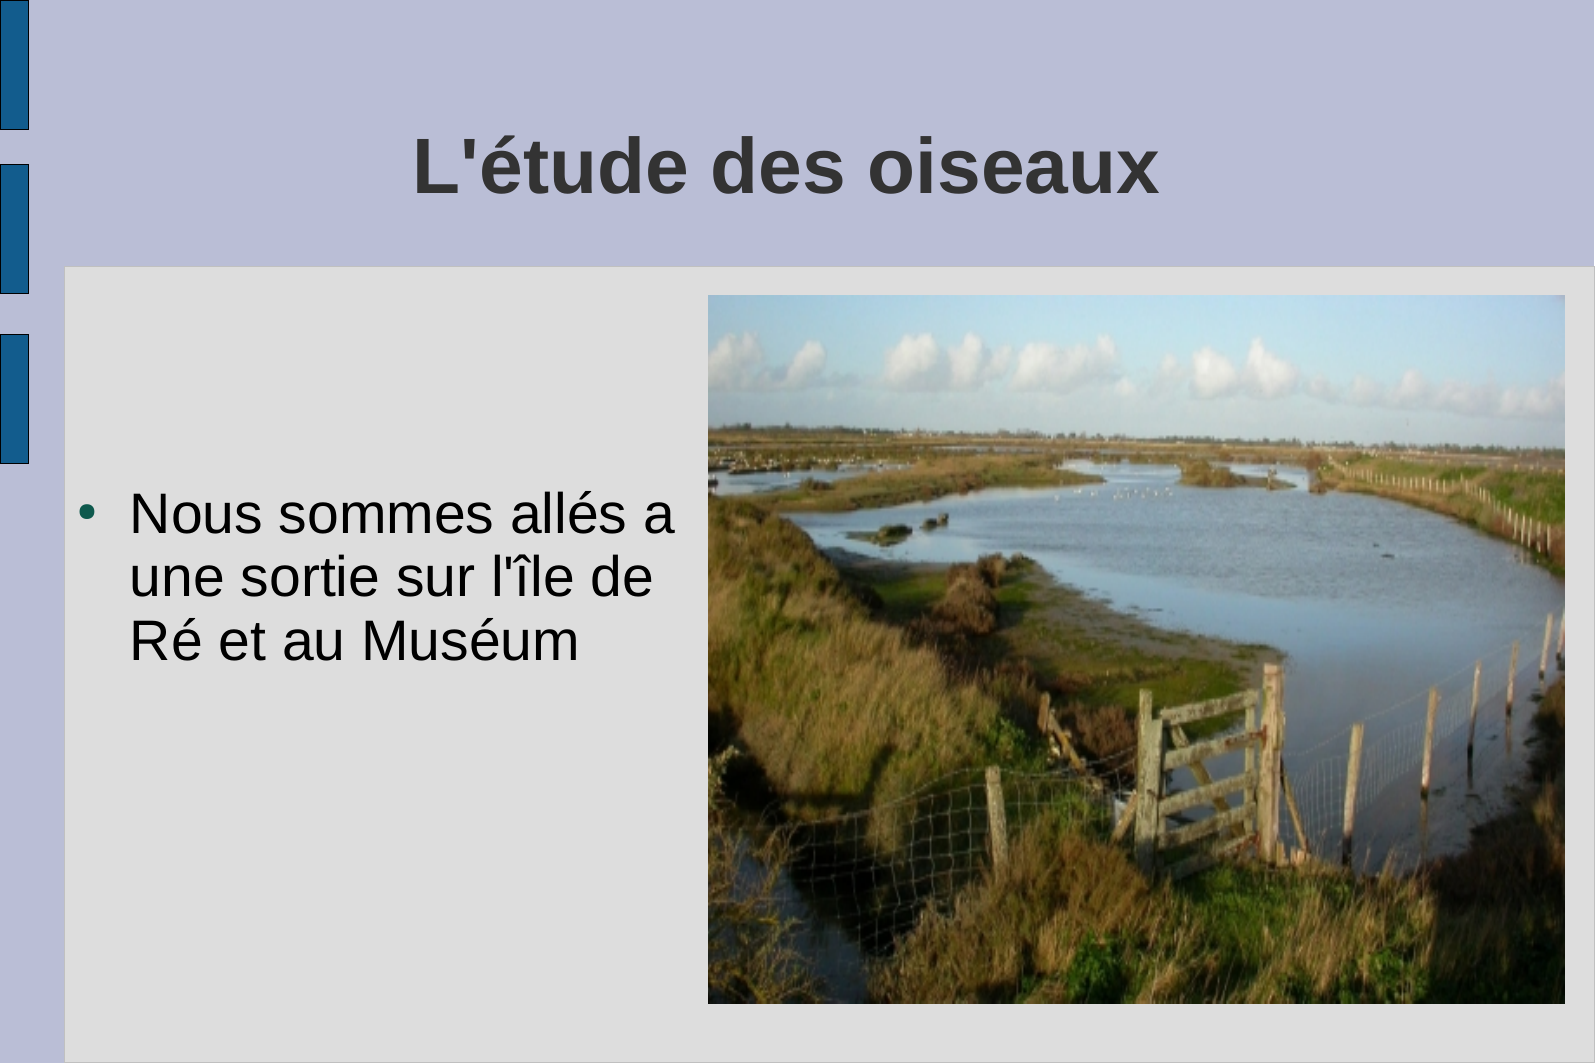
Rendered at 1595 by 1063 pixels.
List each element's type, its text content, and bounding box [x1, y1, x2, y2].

list Nous sommes allés a une sortie sur l'île de Ré et au Muséum [59, 481, 724, 1063]
title L'étude des oiseaux [117, 78, 1479, 256]
picture [708, 295, 1565, 1004]
